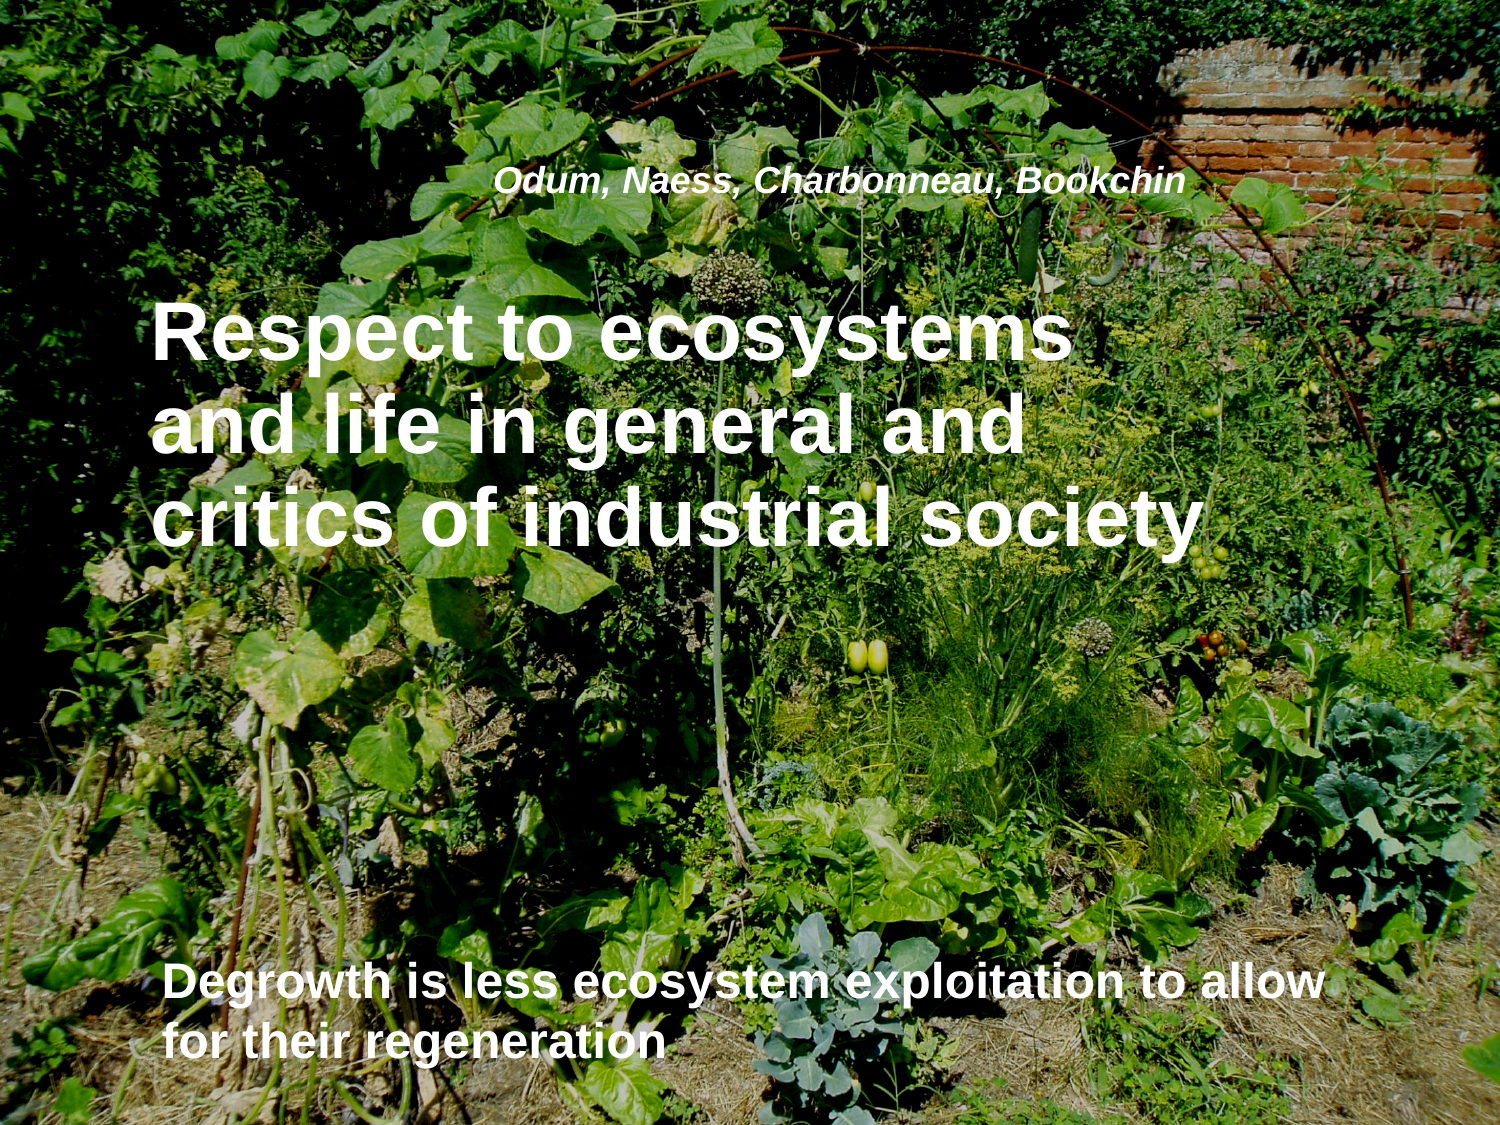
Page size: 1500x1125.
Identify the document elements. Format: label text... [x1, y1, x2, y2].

text_box b- Ecology [80, 107, 1254, 270]
text_box Degrowth is less ecosystem exploitation to allow for their regeneration [146, 940, 1356, 1076]
text_box Respect to ecosystems and life in general and critics of industrial society [135, 278, 1259, 573]
picture [0, 0, 1500, 1125]
text_box Odum, Naess, Charbonneau, Bookchin [478, 148, 1203, 209]
